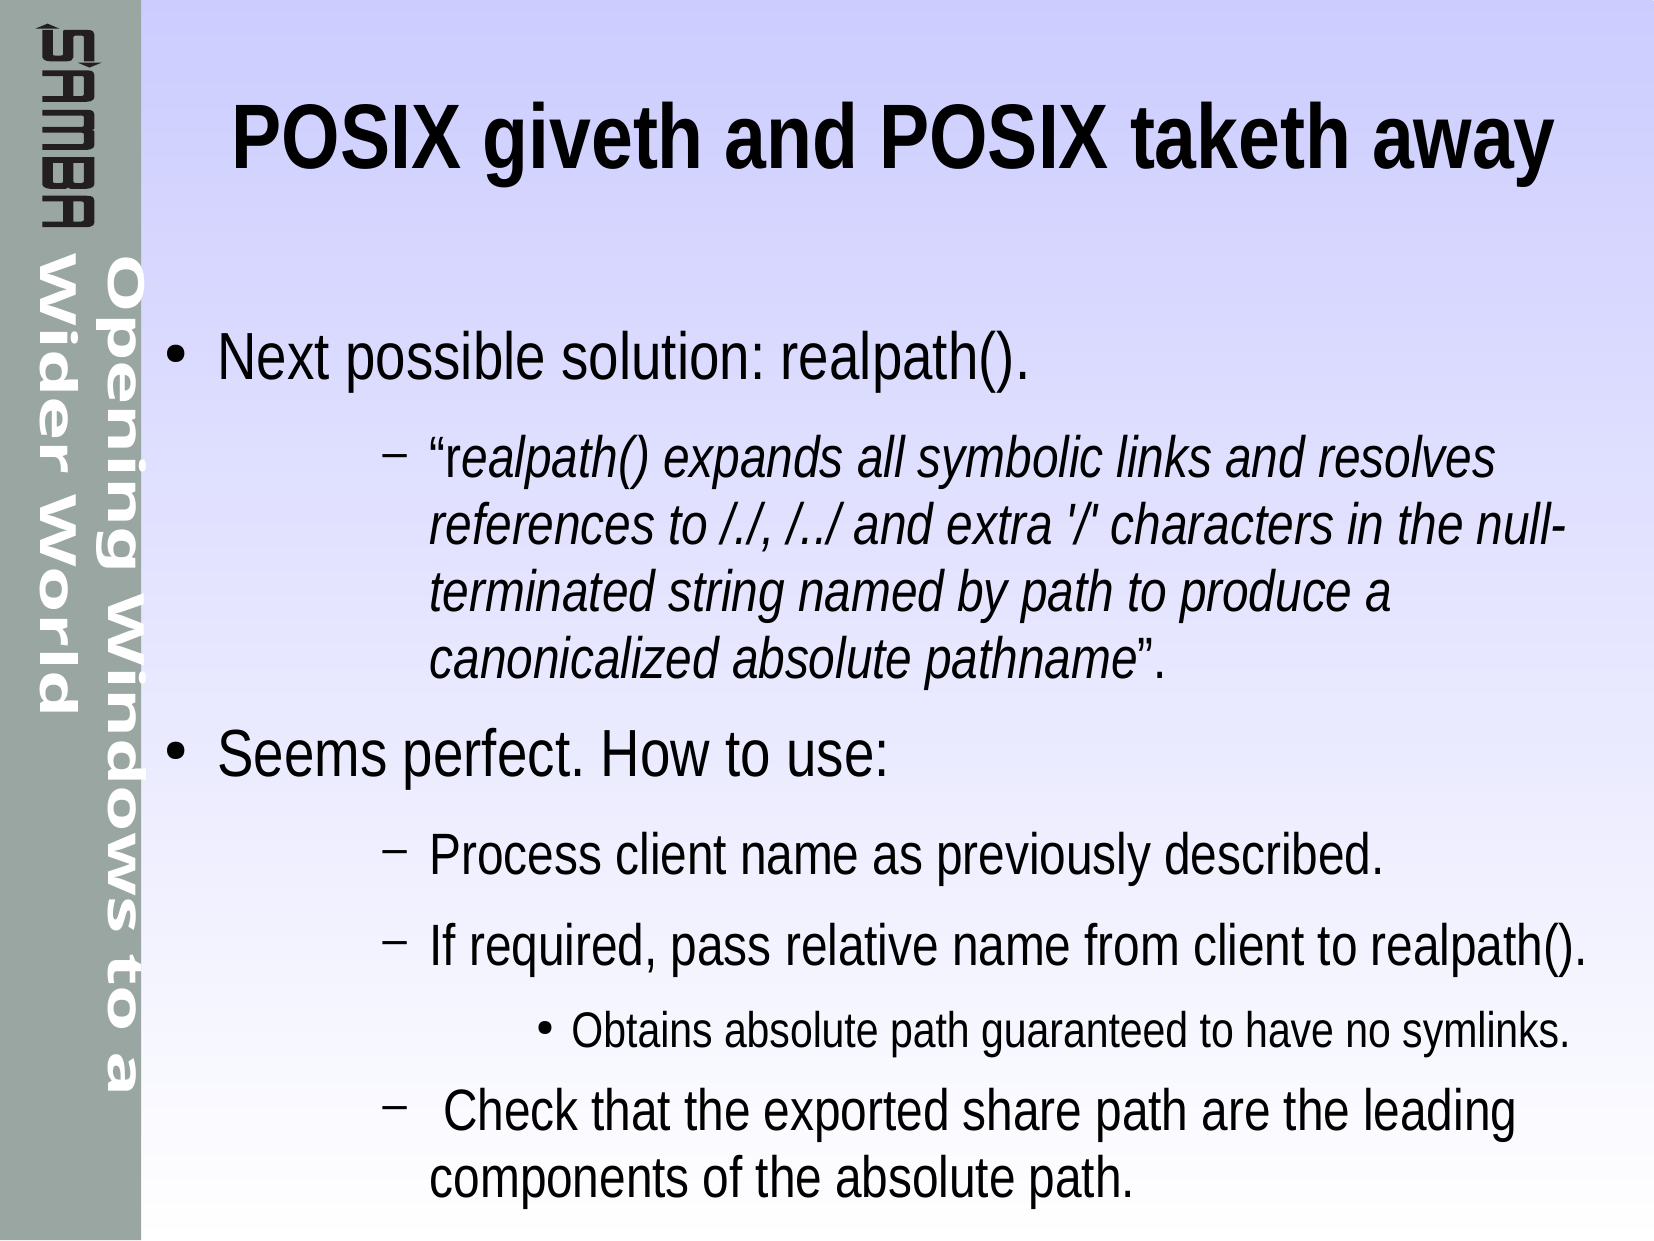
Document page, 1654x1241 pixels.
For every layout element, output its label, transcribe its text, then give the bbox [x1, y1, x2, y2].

list Next possible solution: realpath(). “realpath() expands all symbolic links and resolves references to /./, /../ and extra '/' characters in the null-terminated string named by path to produce a canonicalized absolute pathname”. Seems perfect. How to use: Process client name as previously described. If required, pass relative name from client to realpath(). Obtains absolute path guaranteed to have no symlinks. Check that the exported share path are the leading components of the absolute path. [146, 317, 1638, 1226]
title POSIX giveth and POSIX taketh away [188, 52, 1601, 219]
